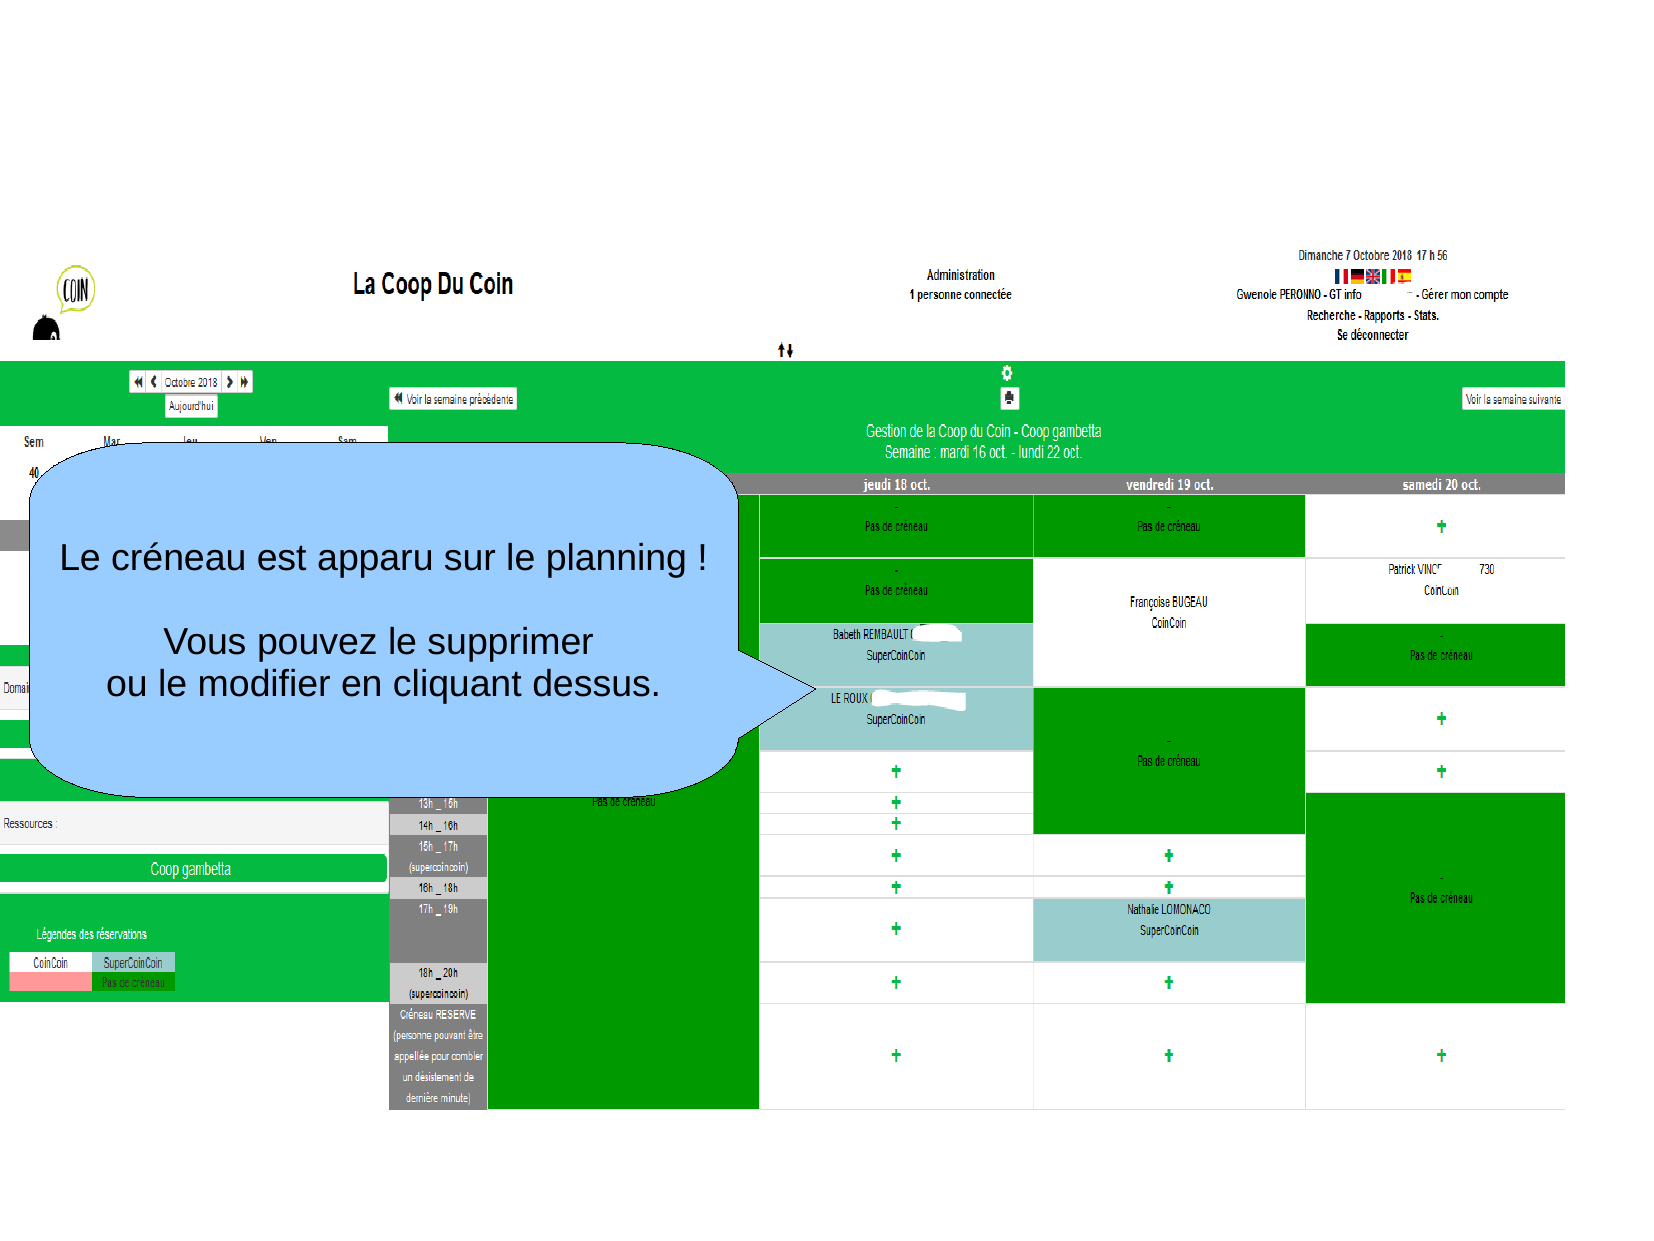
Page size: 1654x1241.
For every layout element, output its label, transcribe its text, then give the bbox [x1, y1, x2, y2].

picture [0, 236, 1565, 1182]
text_box Le créneau est apparu sur le planning ! Vous pouvez le supprimer ou le modifier en cliquant dessus. [29, 442, 816, 798]
